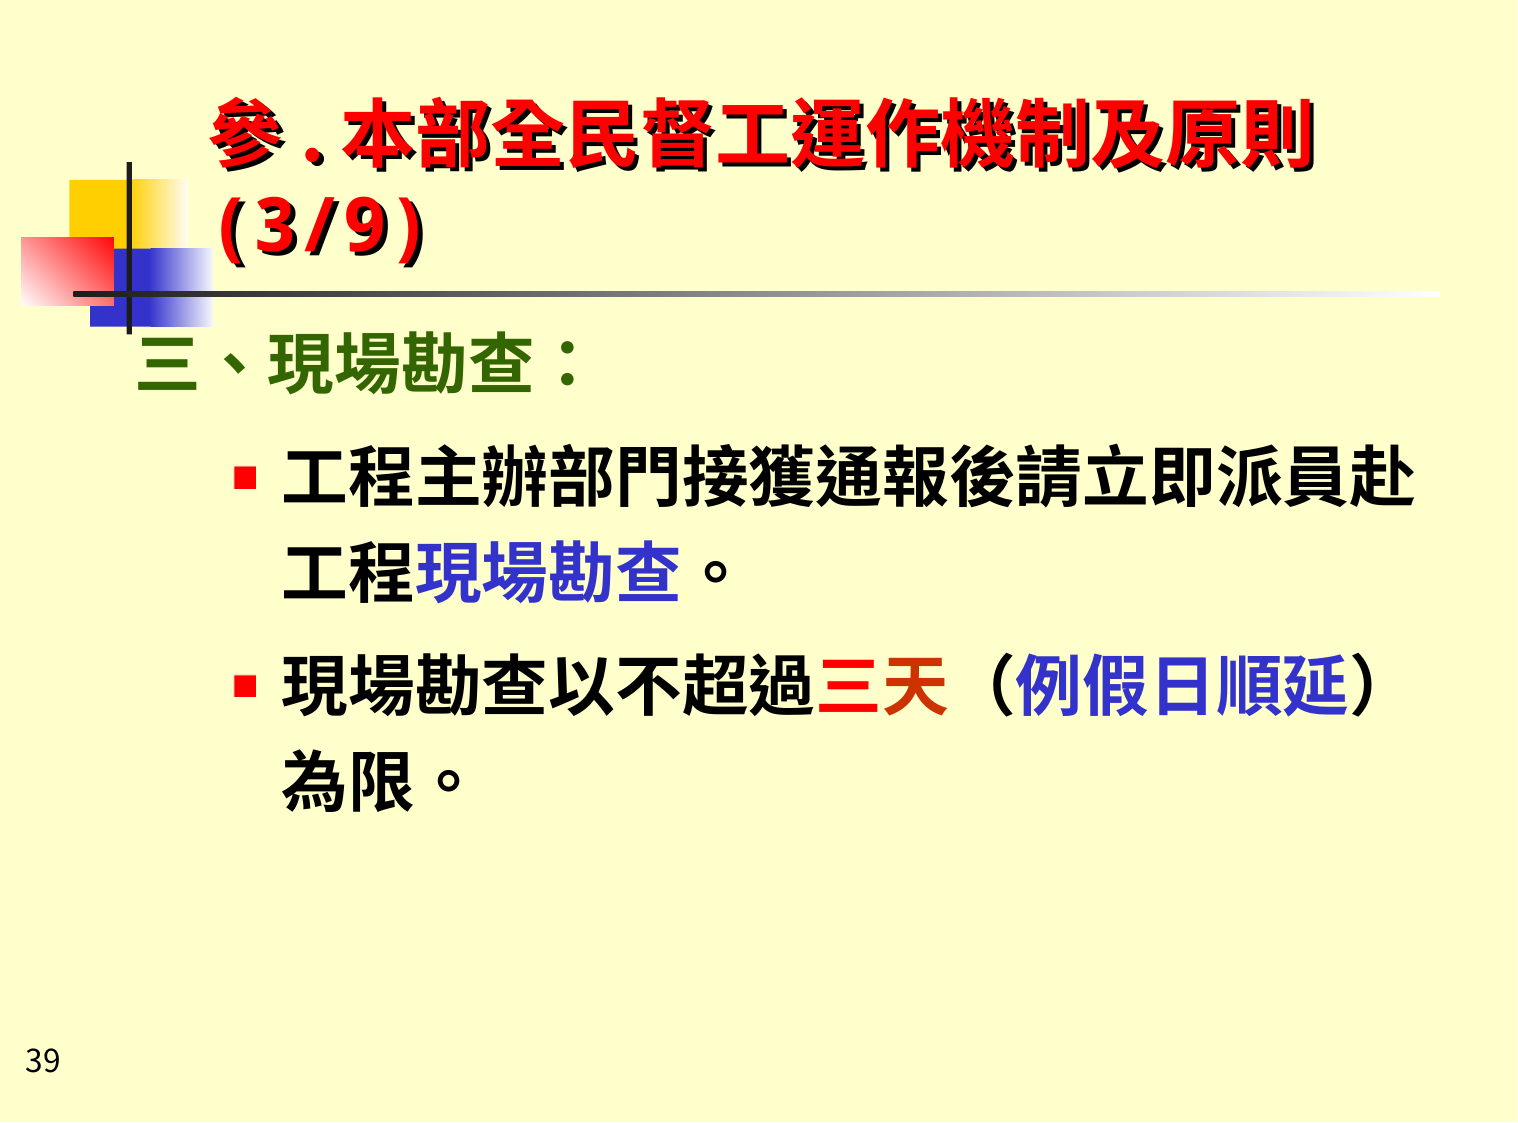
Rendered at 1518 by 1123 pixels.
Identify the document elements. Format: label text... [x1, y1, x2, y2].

list 三、現場勘查： 工程主辦部門接獲通報後請立即派員赴工程現場勘查。 現場勘查以不超過三天（例假日順延）為限。 [113, 313, 1446, 1033]
text_box <編號> [0, 1032, 78, 1096]
title 參.本部全民督工運作機制及原則(3/9) [191, 35, 1485, 275]
